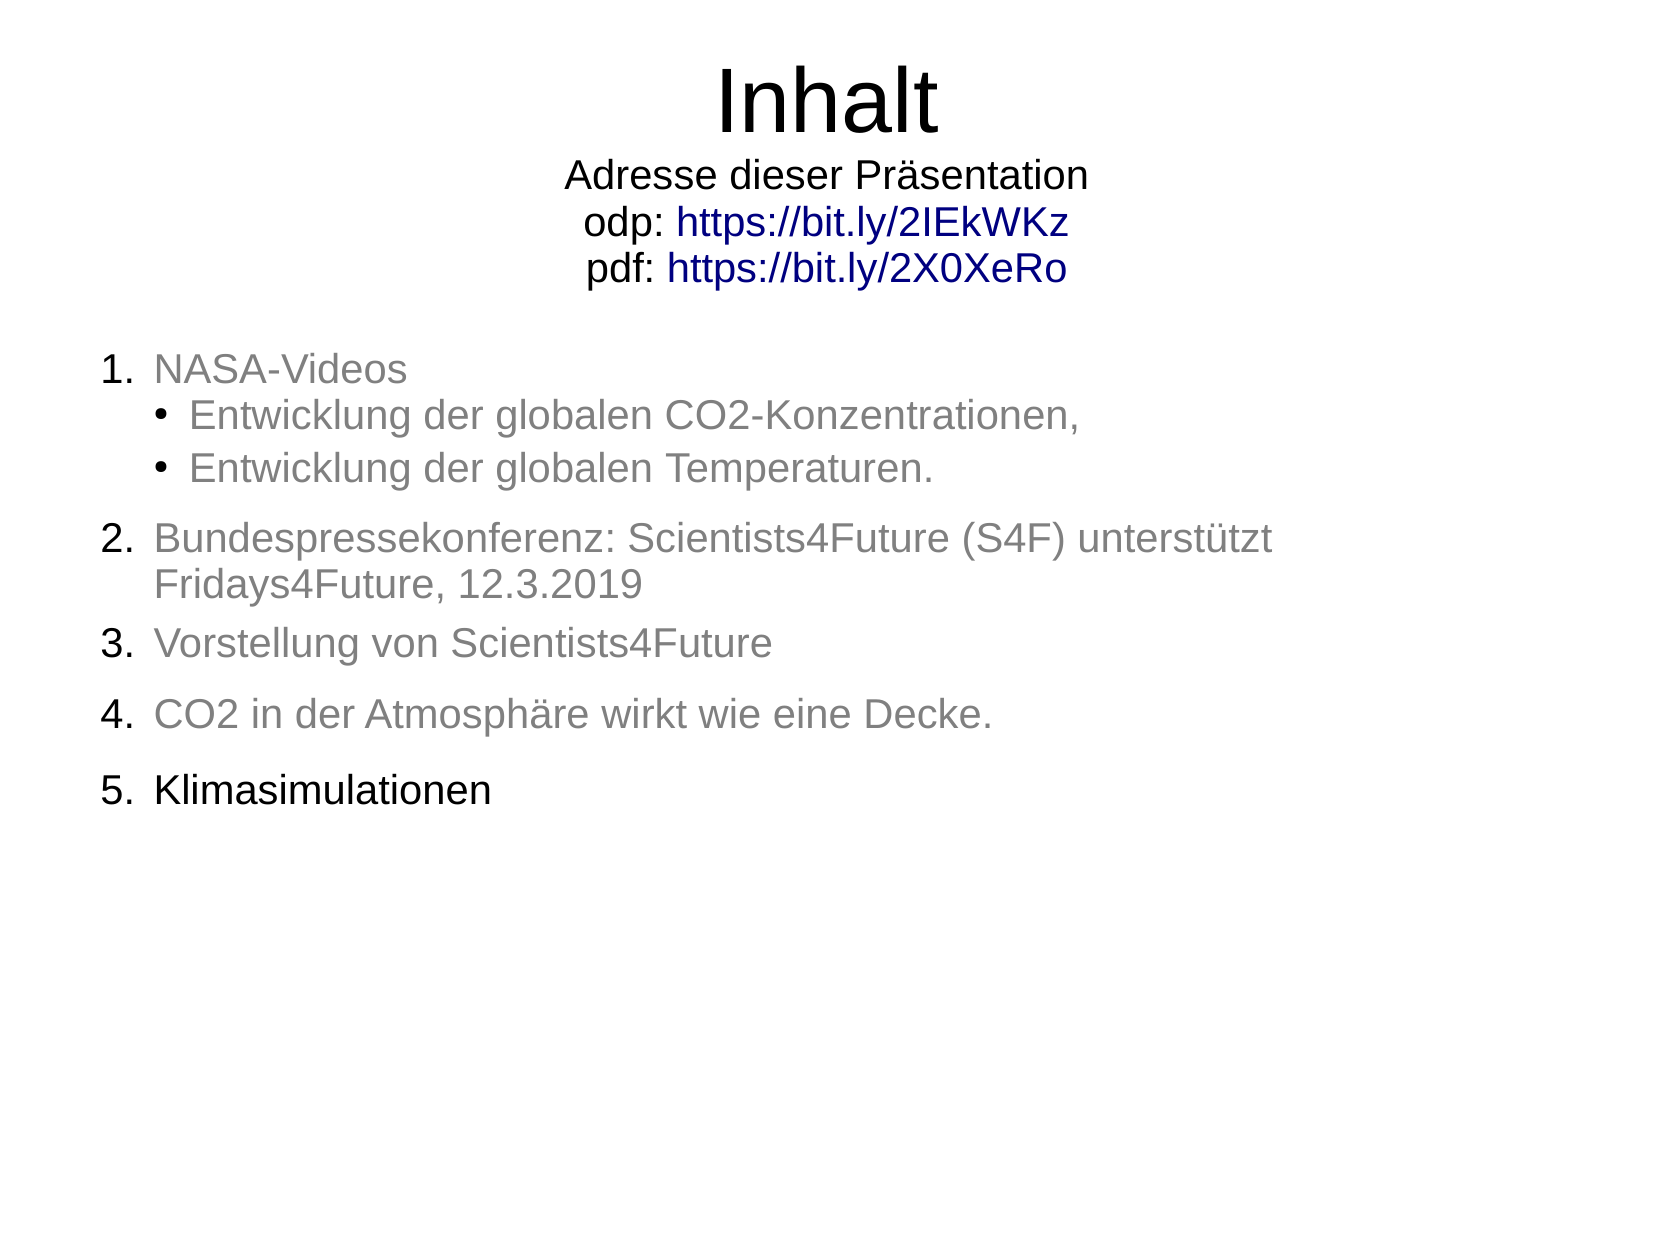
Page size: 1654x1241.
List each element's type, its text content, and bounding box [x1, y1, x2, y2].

list NASA-Videos Entwicklung der globalen CO2-Konzentrationen, Entwicklung der globalen Temperaturen. Bundespressekonferenz: Scientists4Future (S4F) unterstützt Fridays4Future, 12.3.2019 Vorstellung von Scientists4Future CO2 in der Atmosphäre wirkt wie eine Decke. Klimasimulationen [82, 345, 1571, 1164]
title Inhalt Adresse dieser Präsentation odp: https://bit.ly/2IEkWKz pdf: https://bit.ly/2X0XeRo [82, 49, 1571, 292]
